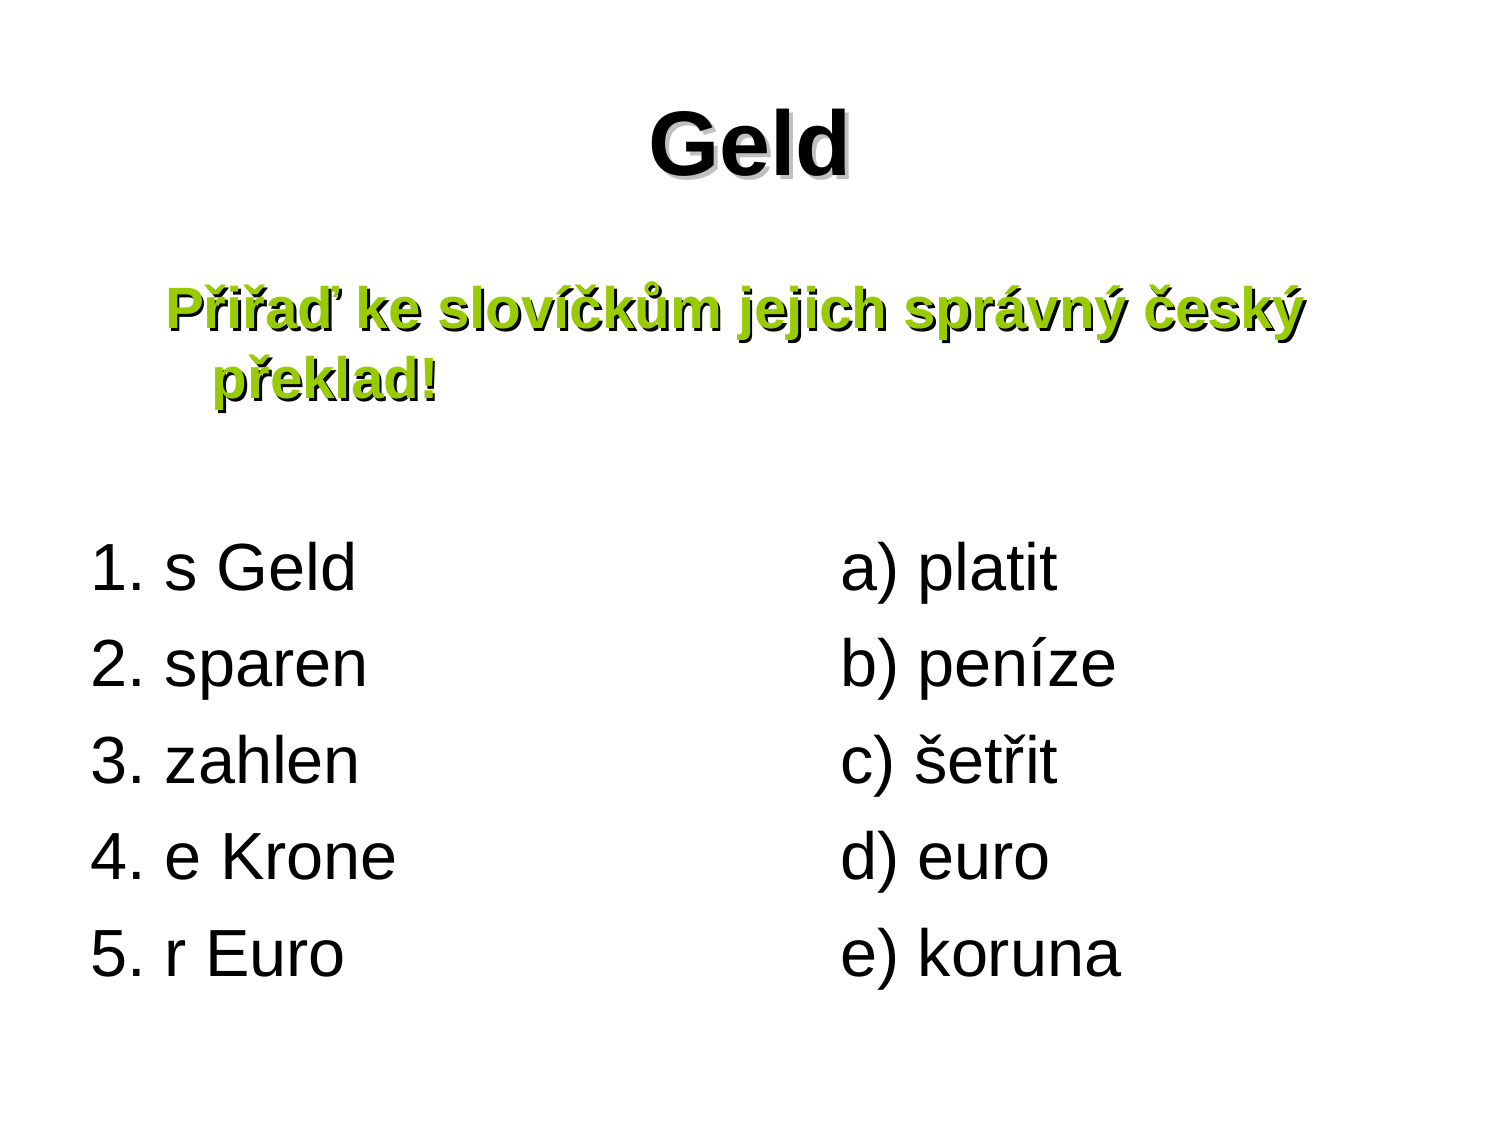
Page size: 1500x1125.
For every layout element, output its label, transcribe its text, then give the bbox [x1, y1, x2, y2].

title Geld [75, 45, 1426, 233]
list Přiřaď ke slovíčkům jejich správný český překlad! s Geld a) platit sparen b) peníze zahlen c) šetřit e Krone d) euro r Euro e) koruna [75, 262, 1426, 1006]
